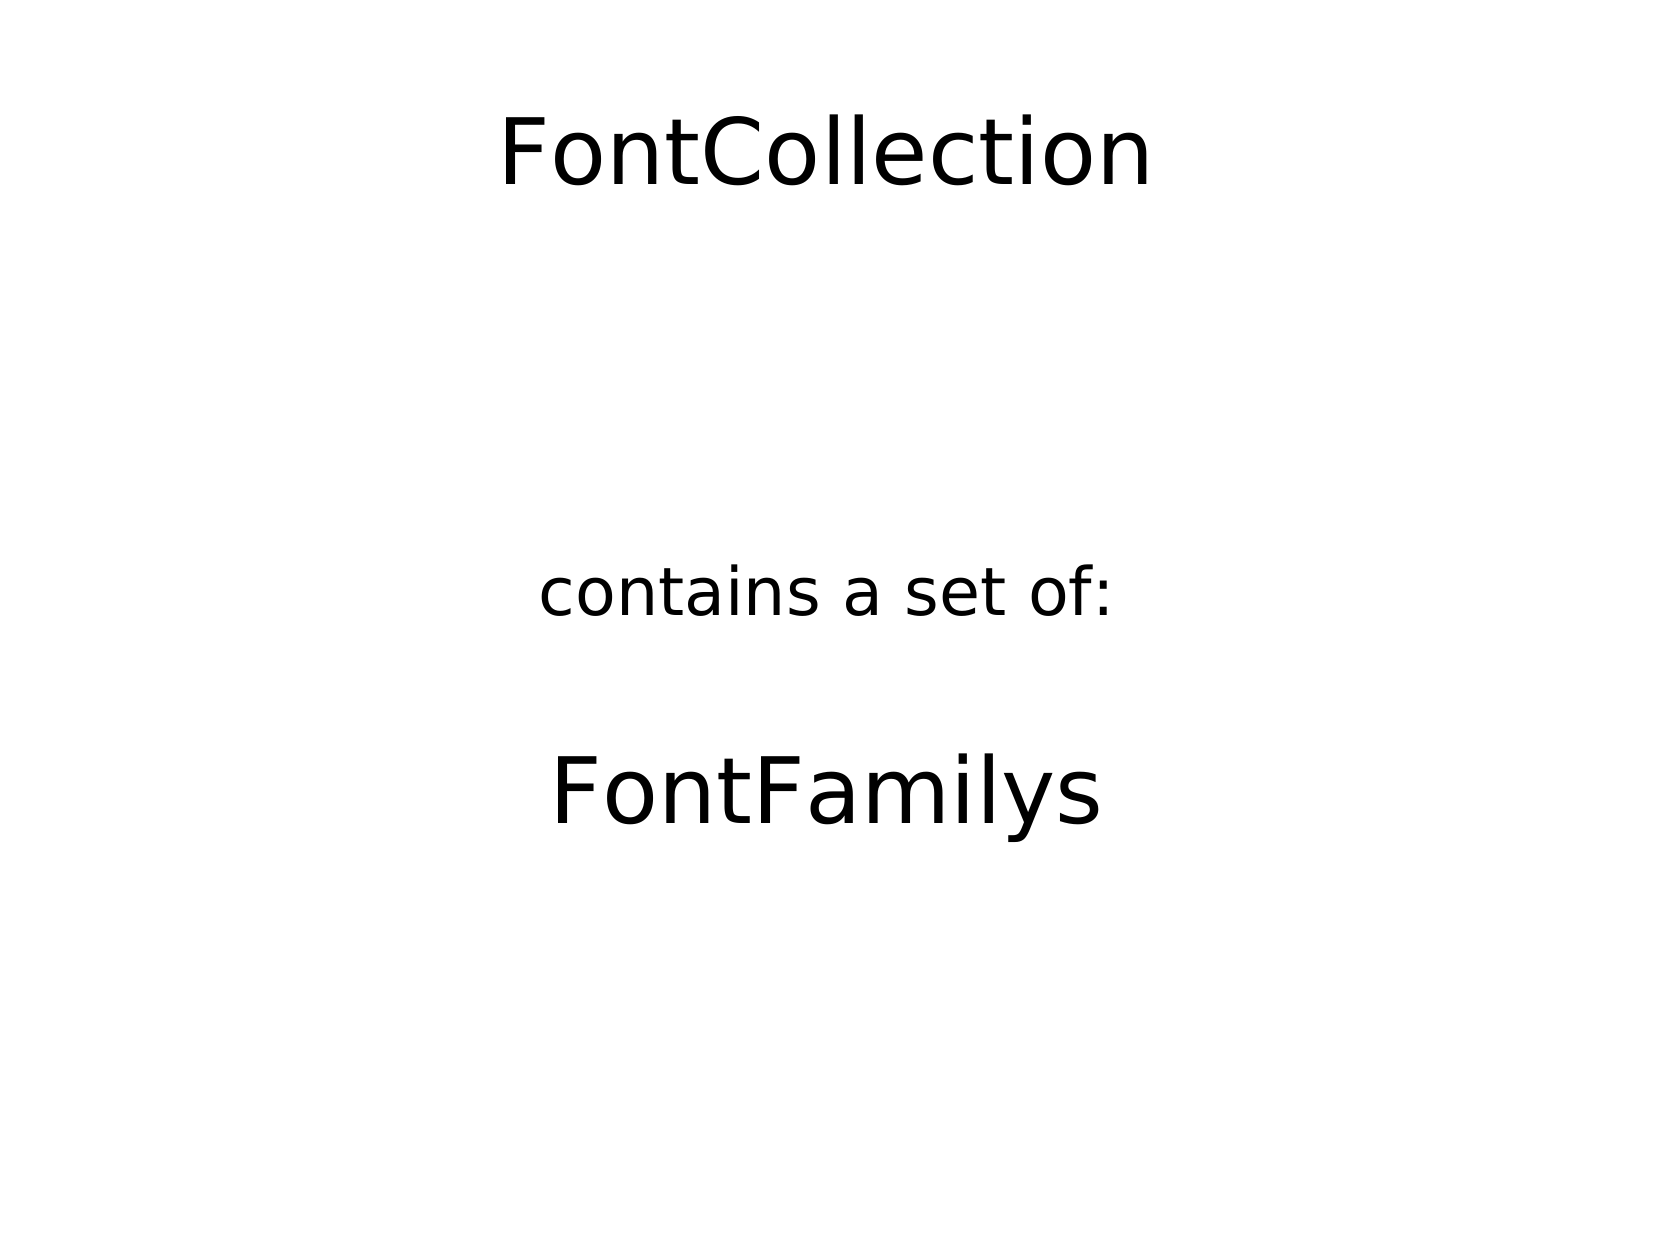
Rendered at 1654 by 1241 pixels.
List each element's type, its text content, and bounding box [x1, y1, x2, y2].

title FontCollection [82, 56, 1571, 250]
subtitle contains a set of: FontFamilys [82, 297, 1571, 1102]
